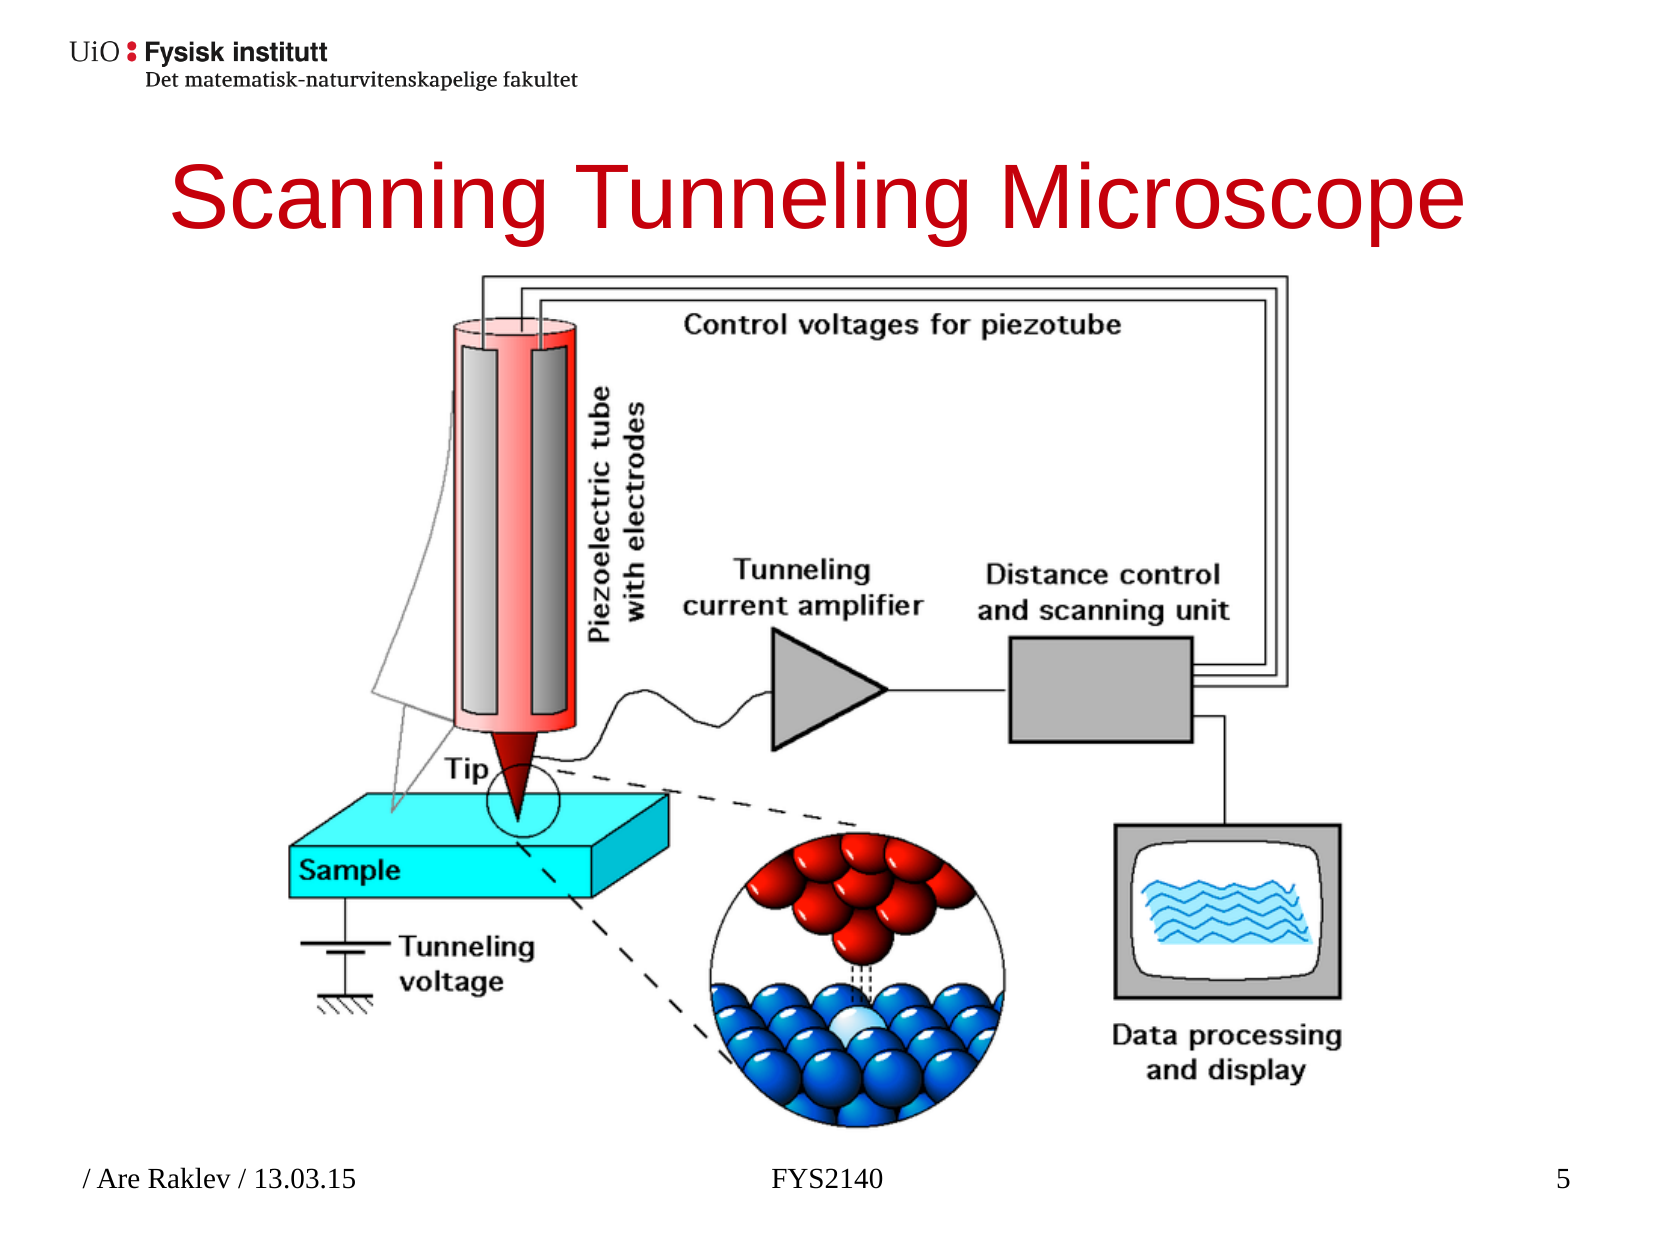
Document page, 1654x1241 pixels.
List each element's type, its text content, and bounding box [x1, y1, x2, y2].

title Scanning Tunneling Microscope [75, 92, 1564, 301]
picture [68, 37, 581, 93]
picture [266, 250, 1372, 1155]
